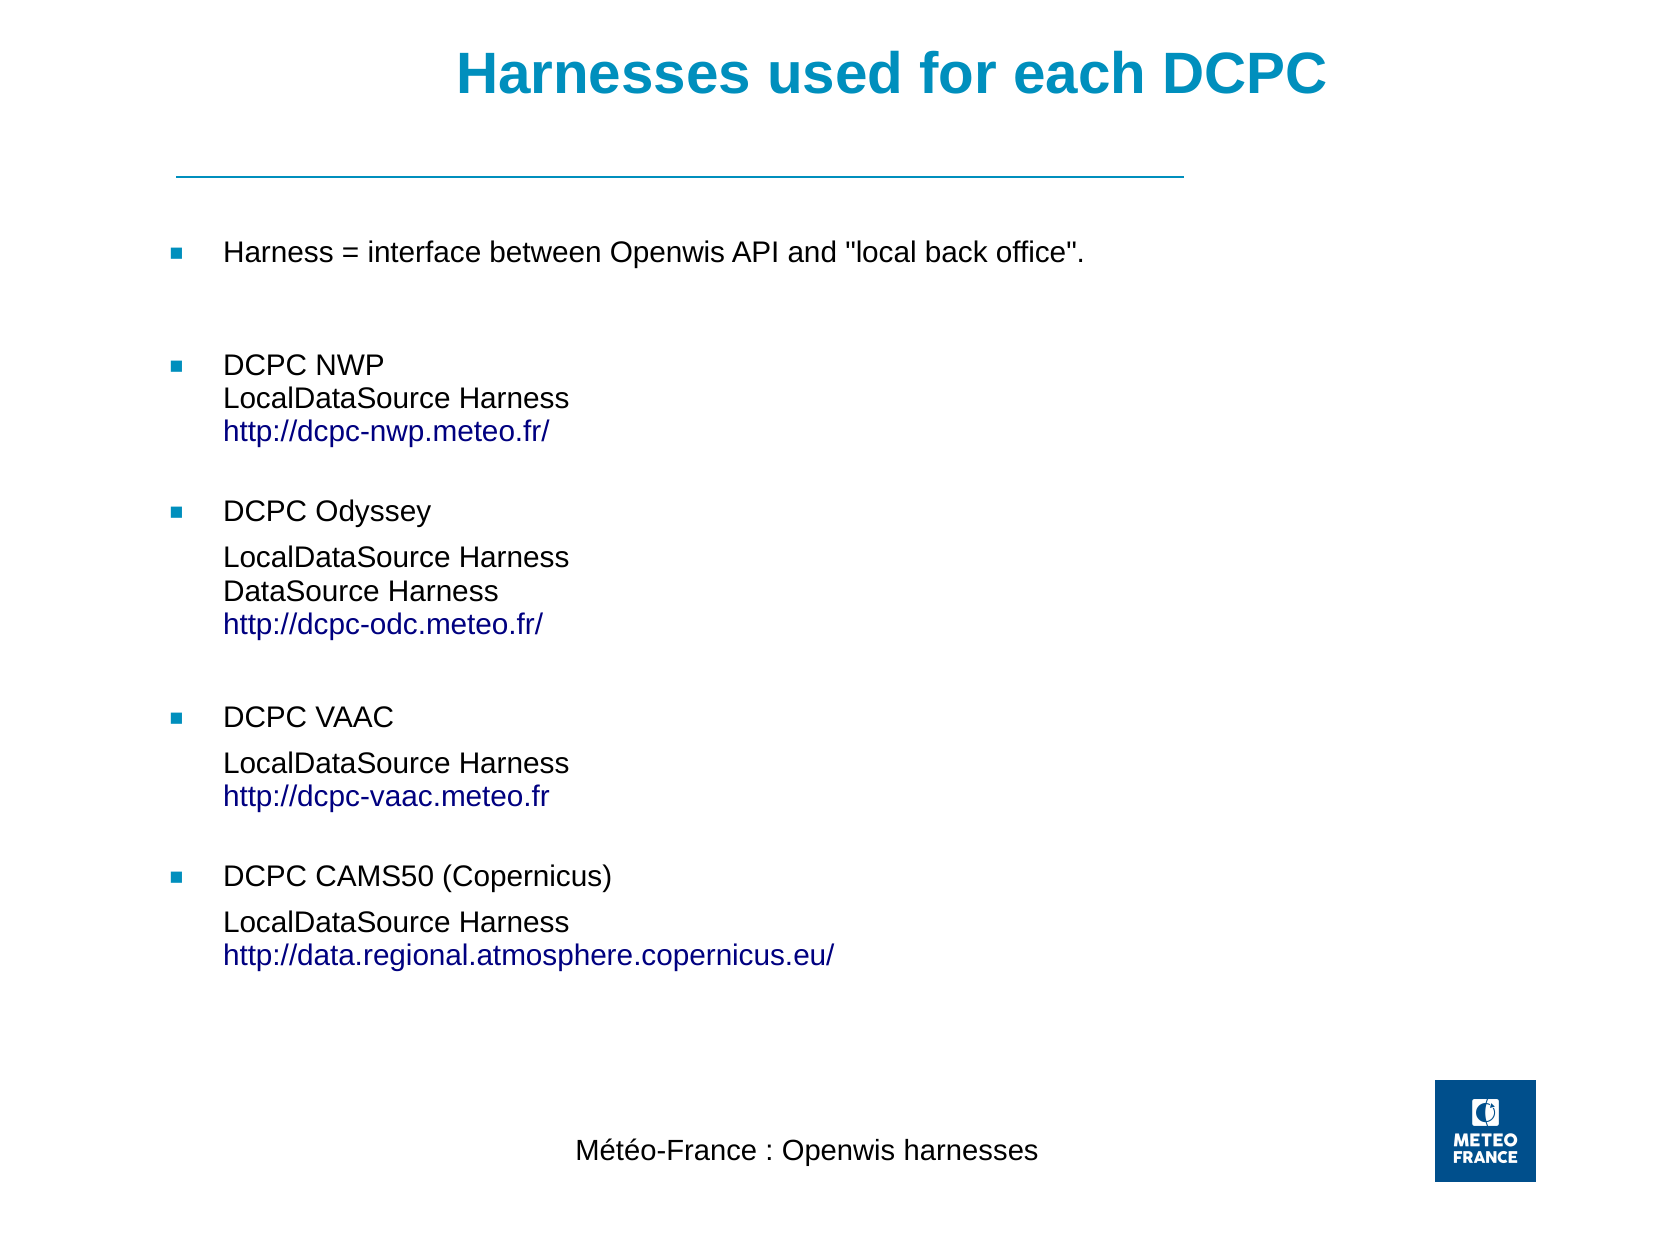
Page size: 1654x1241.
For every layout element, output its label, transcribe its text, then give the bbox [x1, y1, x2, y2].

title Harnesses used for each DCPC [176, 24, 1609, 122]
picture [1435, 1080, 1536, 1182]
list Harness = interface between Openwis API and "local back office". DCPC NWP LocalDataSource Harness http://dcpc-nwp.meteo.fr/ DCPC Odyssey LocalDataSource Harness DataSource Harness http://dcpc-odc.meteo.fr/ DCPC VAAC LocalDataSource Harness http://dcpc-vaac.meteo.fr DCPC CAMS50 (Copernicus) LocalDataSource Harness http://data.regional.atmosphere.copernicus.eu/ [157, 235, 1571, 1010]
